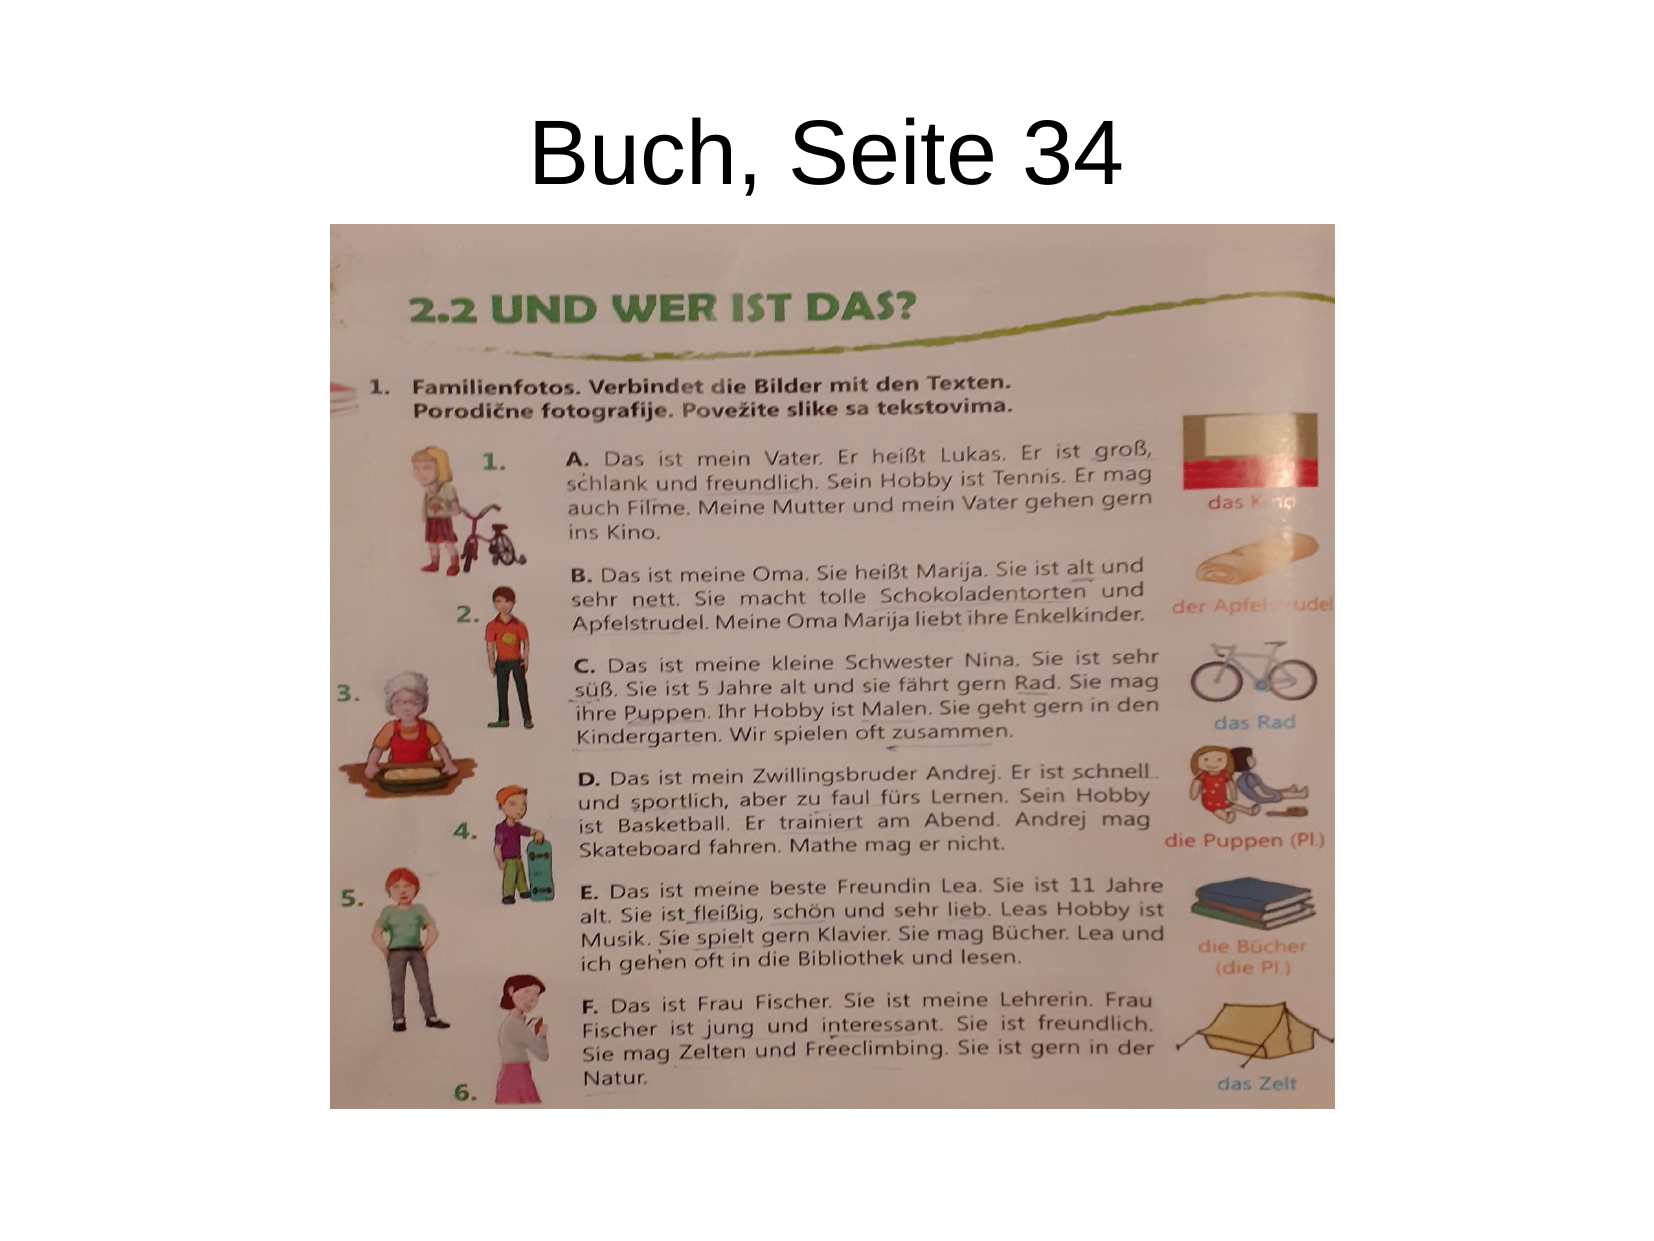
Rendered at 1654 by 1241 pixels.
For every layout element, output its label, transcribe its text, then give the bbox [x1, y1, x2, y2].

title Buch, Seite 34 [82, 49, 1571, 257]
picture [330, 257, 1335, 1109]
